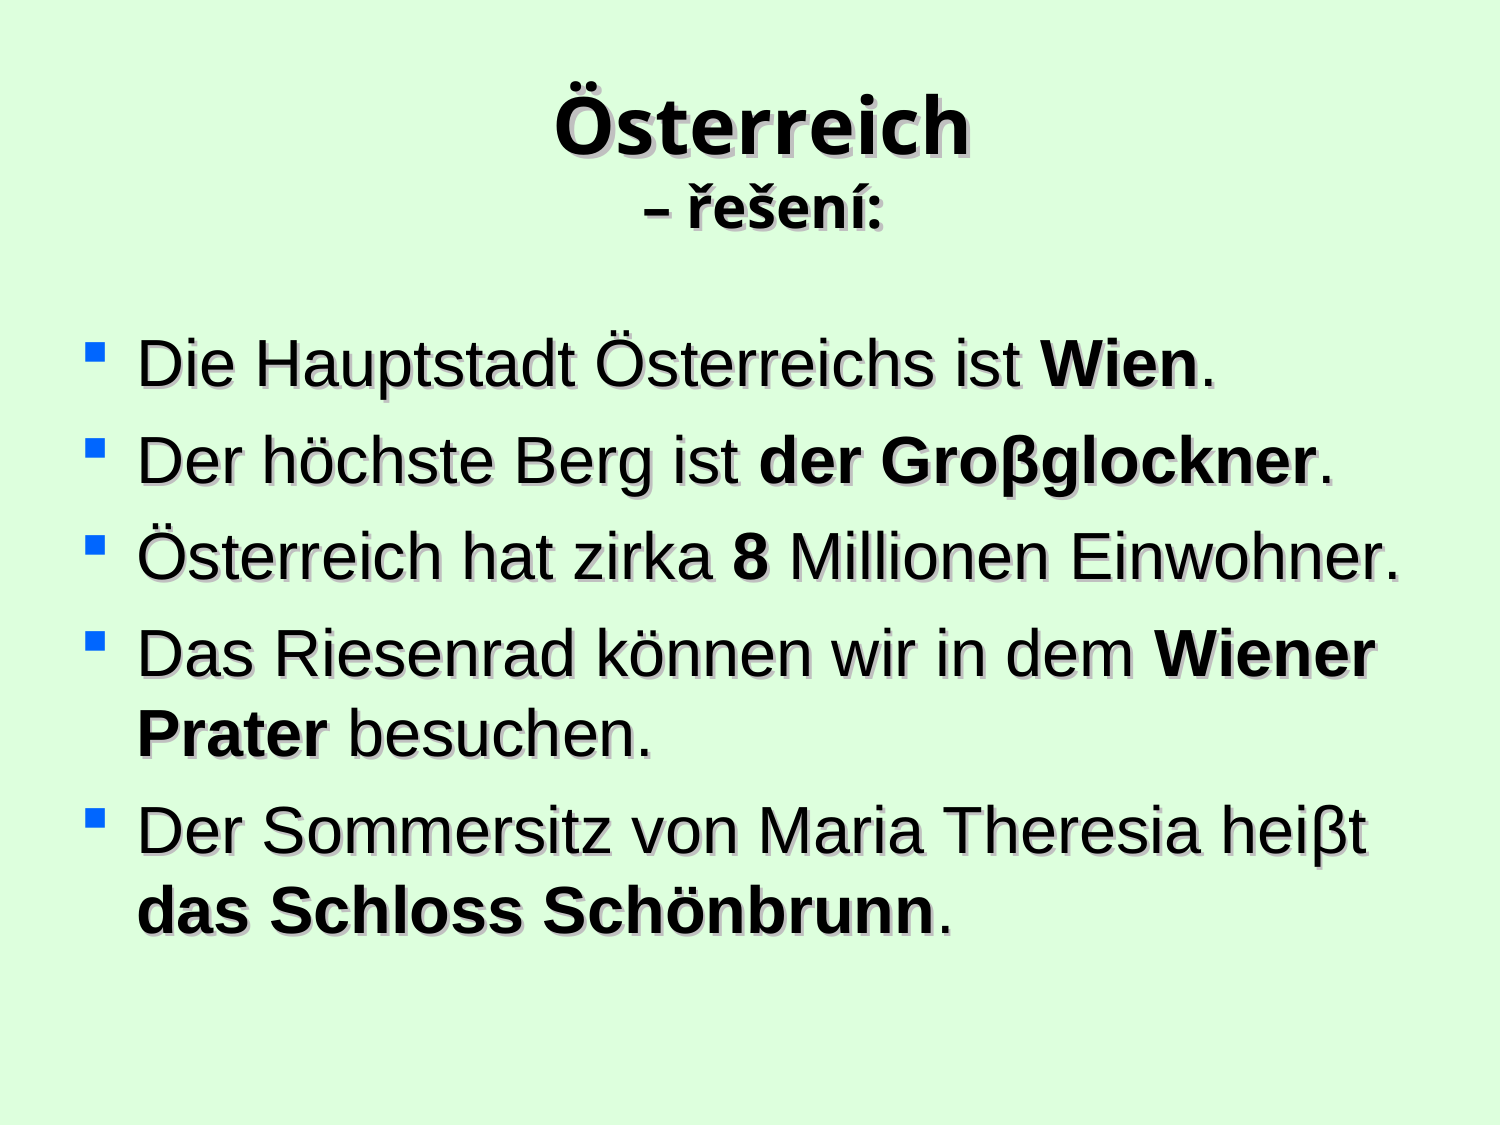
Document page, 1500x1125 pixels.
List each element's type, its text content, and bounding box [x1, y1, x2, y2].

list Die Hauptstadt Österreichs ist Wien. Der höchste Berg ist der Groβglockner. Österreich hat zirka 8 Millionen Einwohner. Das Riesenrad können wir in dem Wiener Prater besuchen. Der Sommersitz von Maria Theresia heiβt das Schloss Schönbrunn. [64, 312, 1451, 1059]
title Österreich – řešení: [75, 40, 1451, 276]
